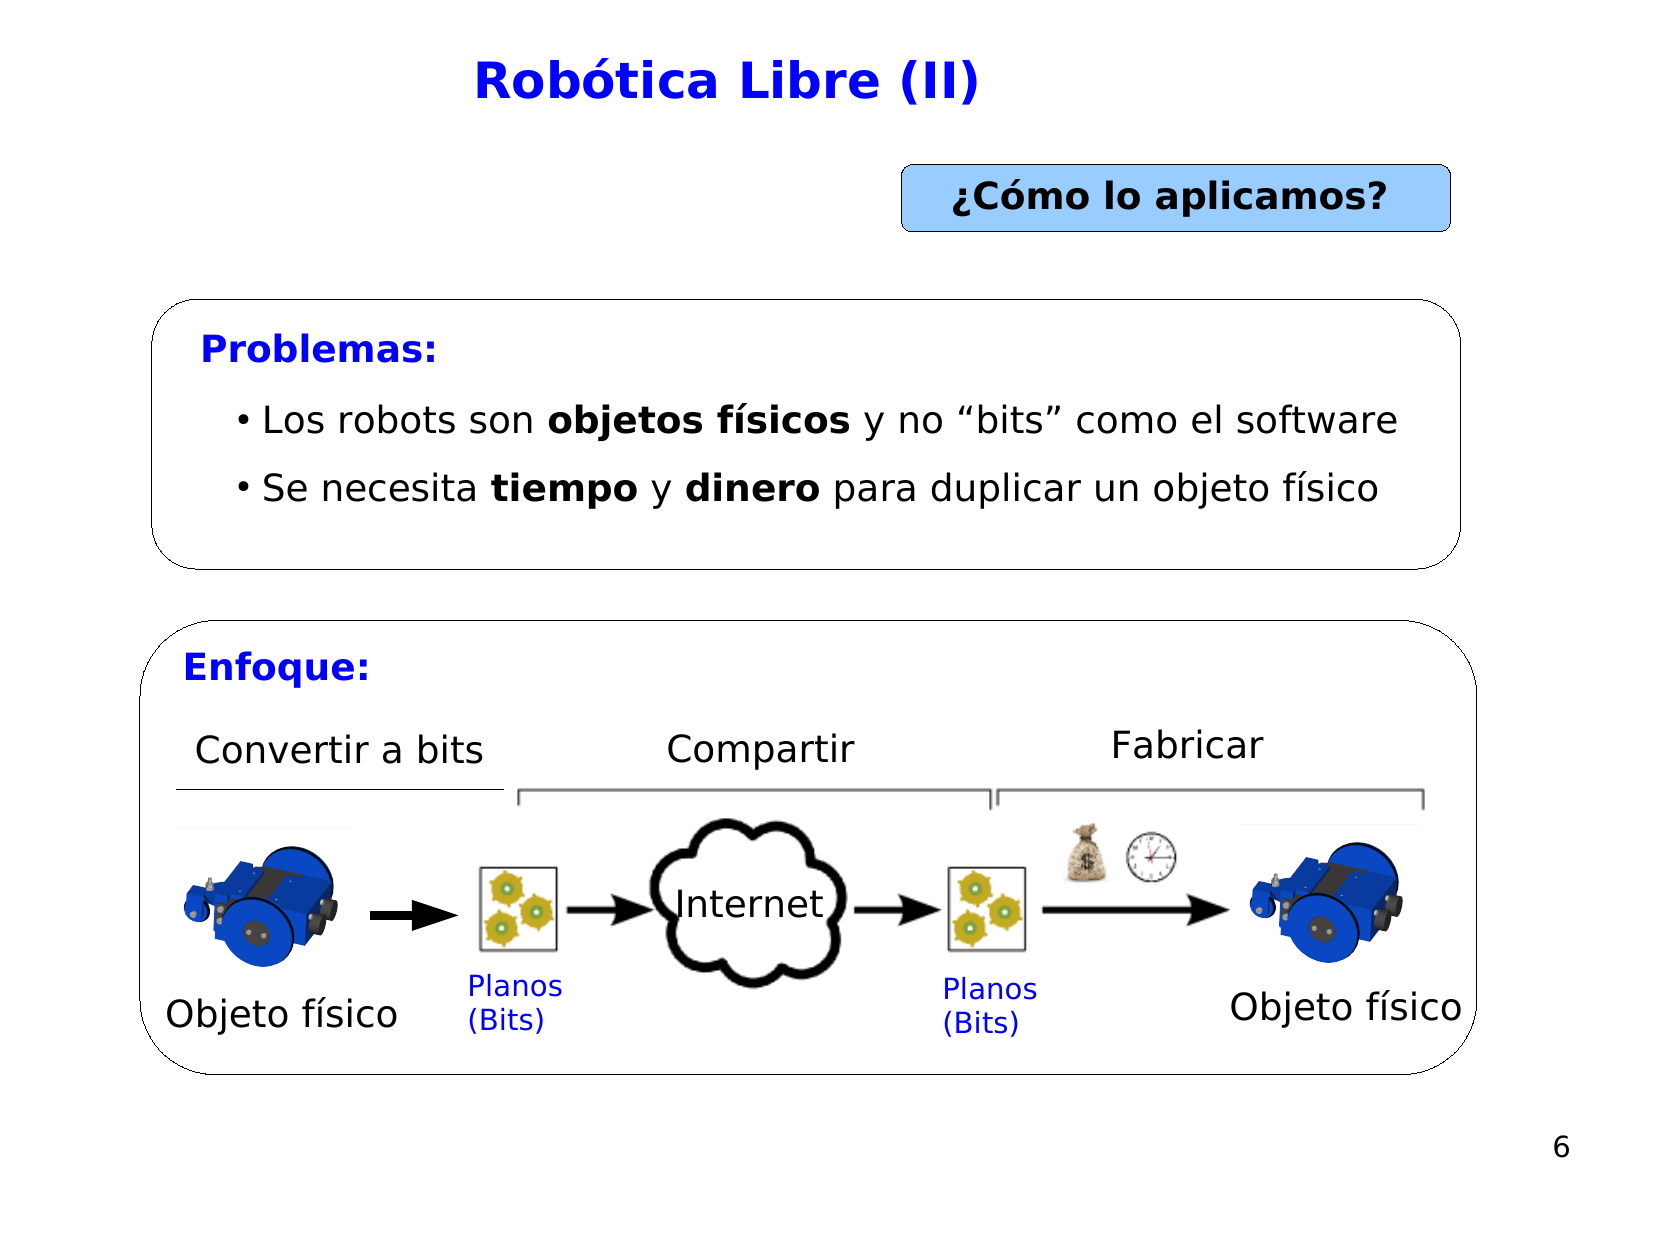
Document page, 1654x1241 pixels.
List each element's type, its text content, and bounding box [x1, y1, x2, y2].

text_box Enfoque: [167, 638, 386, 697]
text_box Problemas: [185, 320, 454, 379]
text_box Convertir a bits [179, 721, 500, 781]
text_box Planos (Bits) [452, 961, 579, 1045]
text_box Objeto físico [150, 985, 414, 1045]
picture [175, 828, 353, 978]
text_box Planos (Bits) [927, 964, 1053, 1049]
text_box Objeto físico [1214, 978, 1479, 1037]
text_box [901, 164, 1451, 232]
picture [421, 777, 1450, 996]
text_box Fabricar [1095, 716, 1279, 775]
text_box Internet [659, 875, 839, 934]
text_box [1238, 826, 1418, 987]
text_box Compartir [651, 720, 870, 779]
text_box Los robots son objetos físicos y no “bits” como el software Se necesita tiempo y dinero para duplicar un objeto físico [222, 391, 1458, 522]
text_box ¿Cómo lo aplicamos? [922, 167, 1416, 226]
text_box Robótica Libre (II) [458, 44, 1061, 118]
